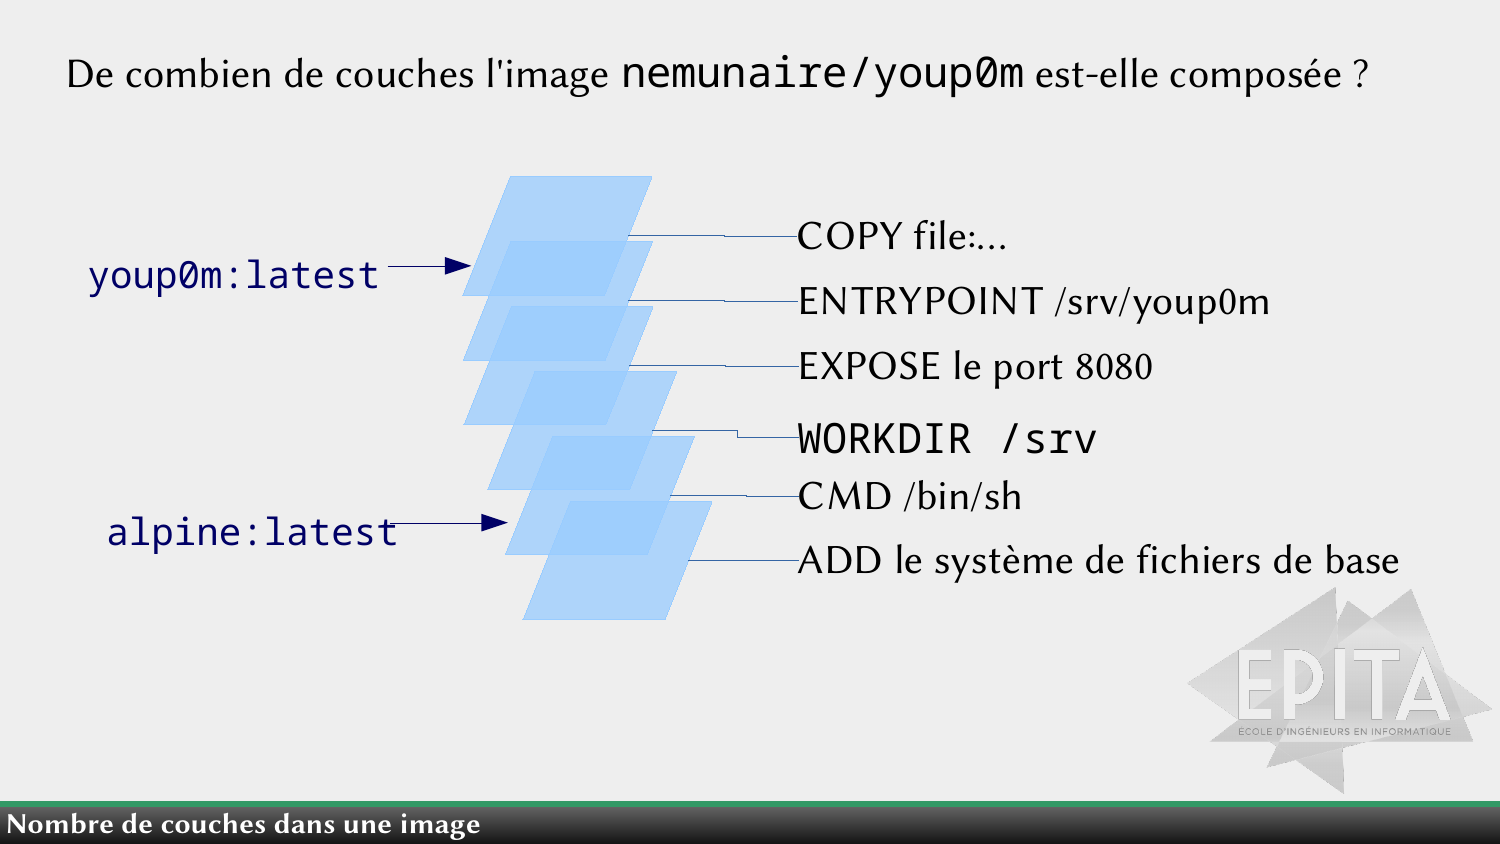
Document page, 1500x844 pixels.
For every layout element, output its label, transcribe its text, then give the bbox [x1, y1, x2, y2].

text_box CMD /bin/sh [798, 466, 1082, 527]
text_box WORKDIR /srv [798, 403, 1379, 459]
text_box EXPOSE le port 8080 [798, 336, 1228, 397]
picture [1187, 587, 1492, 794]
title Nombre de couches dans une image [5, 801, 1075, 844]
text_box COPY file:... [796, 206, 1227, 267]
text_box ENTRYPOINT /srv/youp0m [797, 271, 1272, 332]
text_box youp0m:latest [87, 242, 381, 293]
text_box [462, 176, 712, 620]
list De combien de couches l'image nemunaire/youp0m est-elle composée ? [33, 29, 1467, 113]
text_box alpine:latest [106, 499, 380, 550]
text_box ADD le système de fichiers de base [798, 530, 1402, 591]
